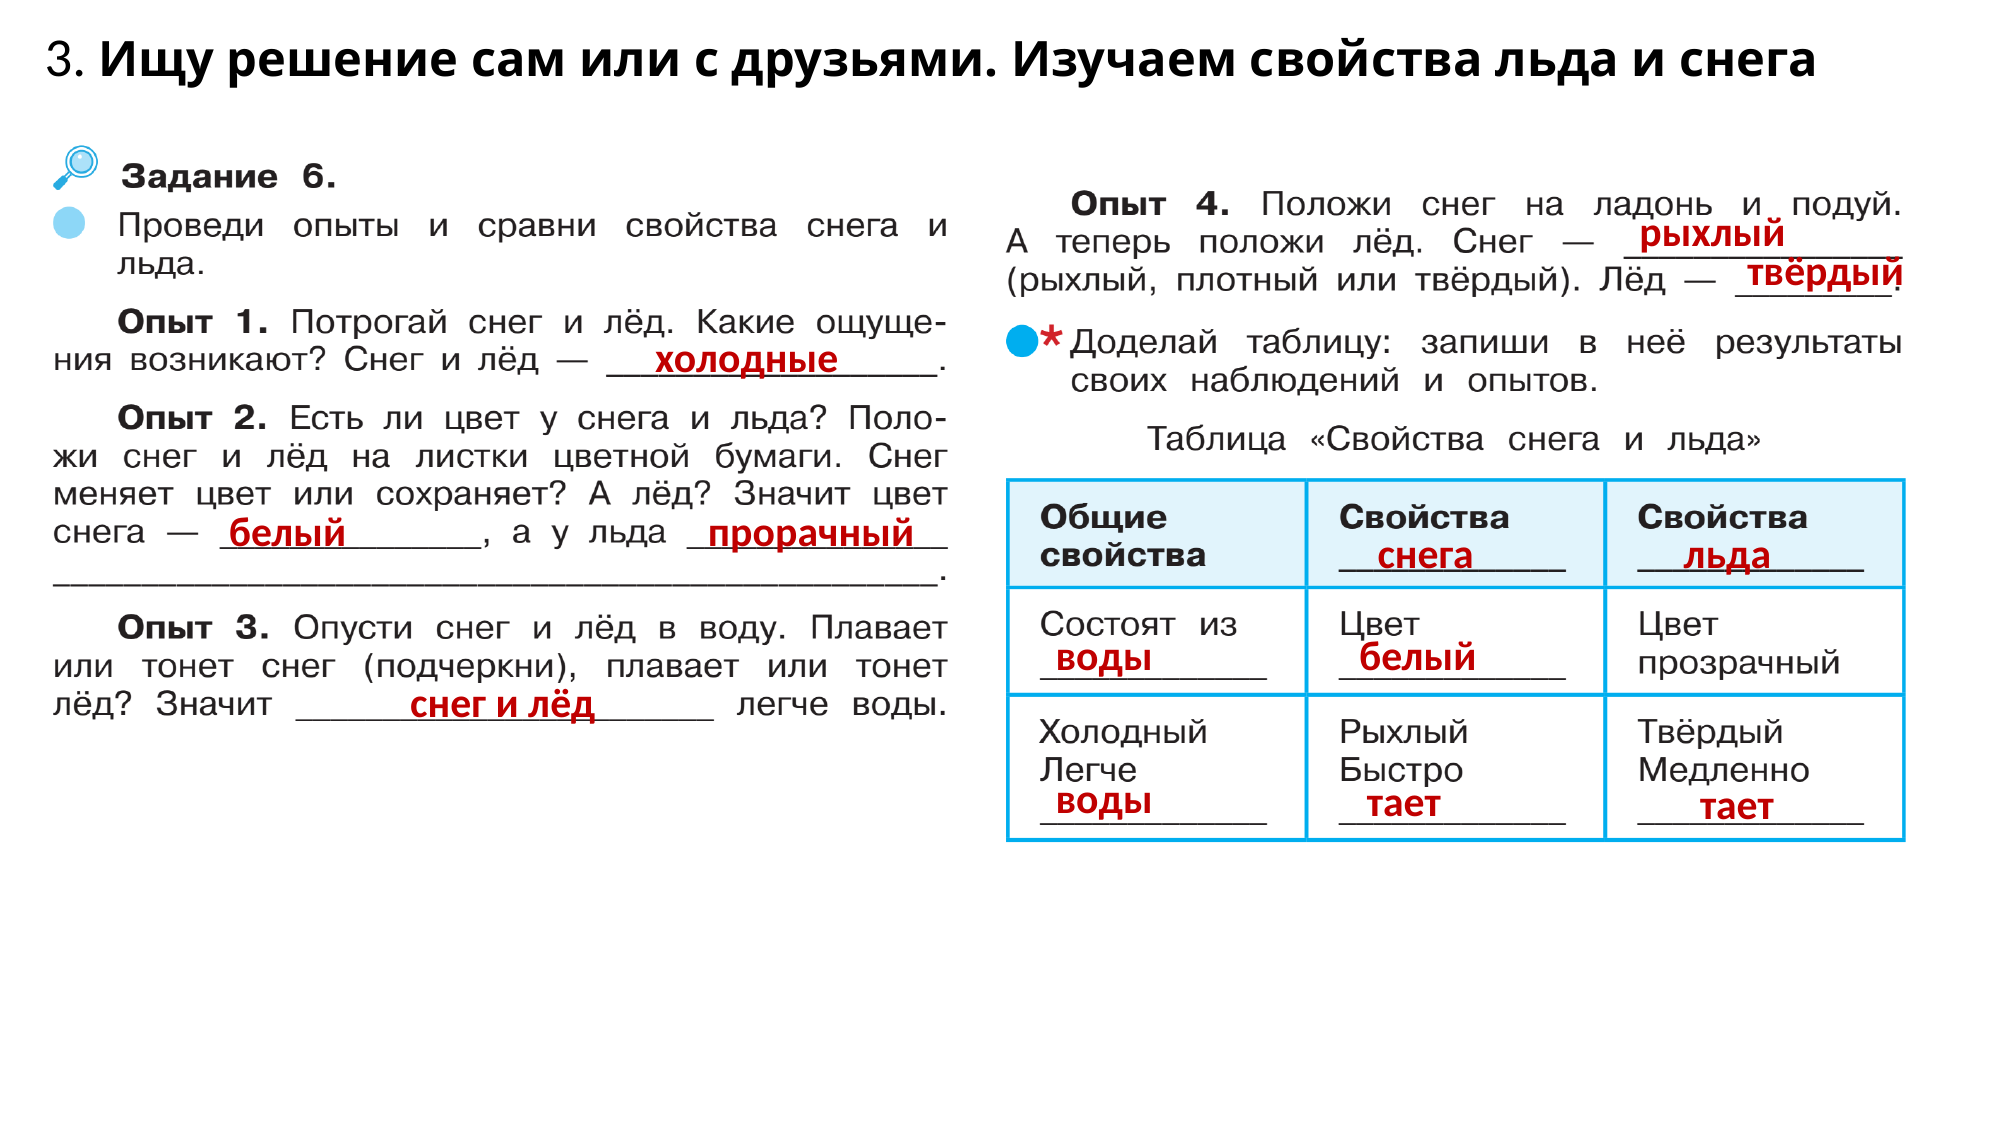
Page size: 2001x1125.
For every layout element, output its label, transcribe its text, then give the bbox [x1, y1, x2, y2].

text_box воды [1040, 621, 1168, 687]
text_box снег и лёд [395, 668, 617, 734]
text_box тает [1351, 767, 1457, 833]
text_box белый [1344, 621, 1493, 687]
text_box холодные [640, 323, 854, 390]
text_box белый [214, 496, 363, 563]
text_box рыхлый [1624, 197, 1803, 264]
text_box воды [1040, 764, 1168, 831]
text_box тает [1684, 769, 1790, 836]
text_box прорачный [692, 496, 932, 563]
text_box льда [1668, 519, 1787, 586]
picture [29, 137, 1963, 862]
text_box твёрдый [1732, 236, 1921, 303]
text_box снега [1362, 519, 1491, 586]
text_box 3. Ищу решение сам или с друзьями. Изучаем свойства льда и снега [29, 15, 1963, 105]
